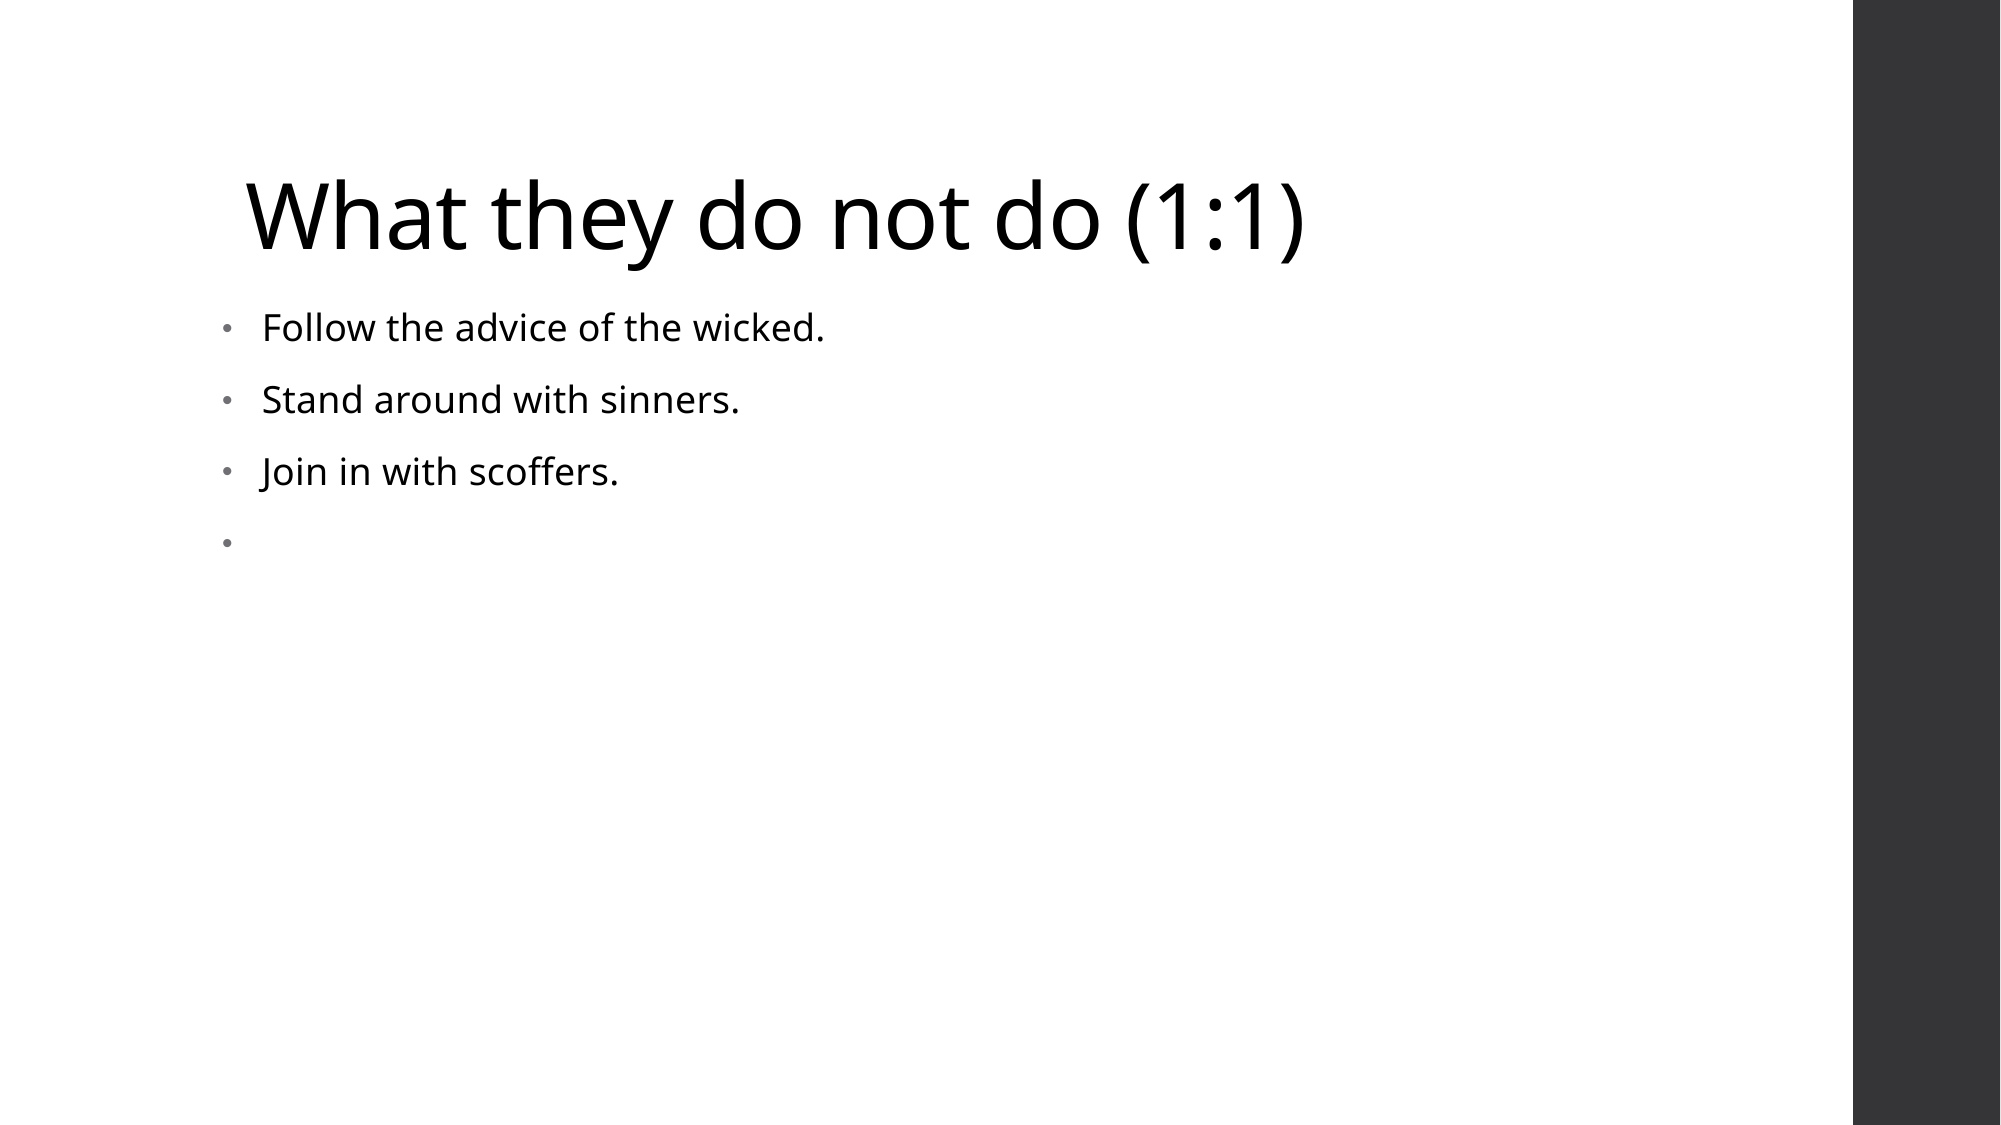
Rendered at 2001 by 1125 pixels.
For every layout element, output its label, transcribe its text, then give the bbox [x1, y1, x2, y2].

list Follow the advice of the wicked. Stand around with sinners. Join in with scoffers. [206, 299, 1617, 1014]
title What they do not do (1:1) [206, 60, 1797, 278]
